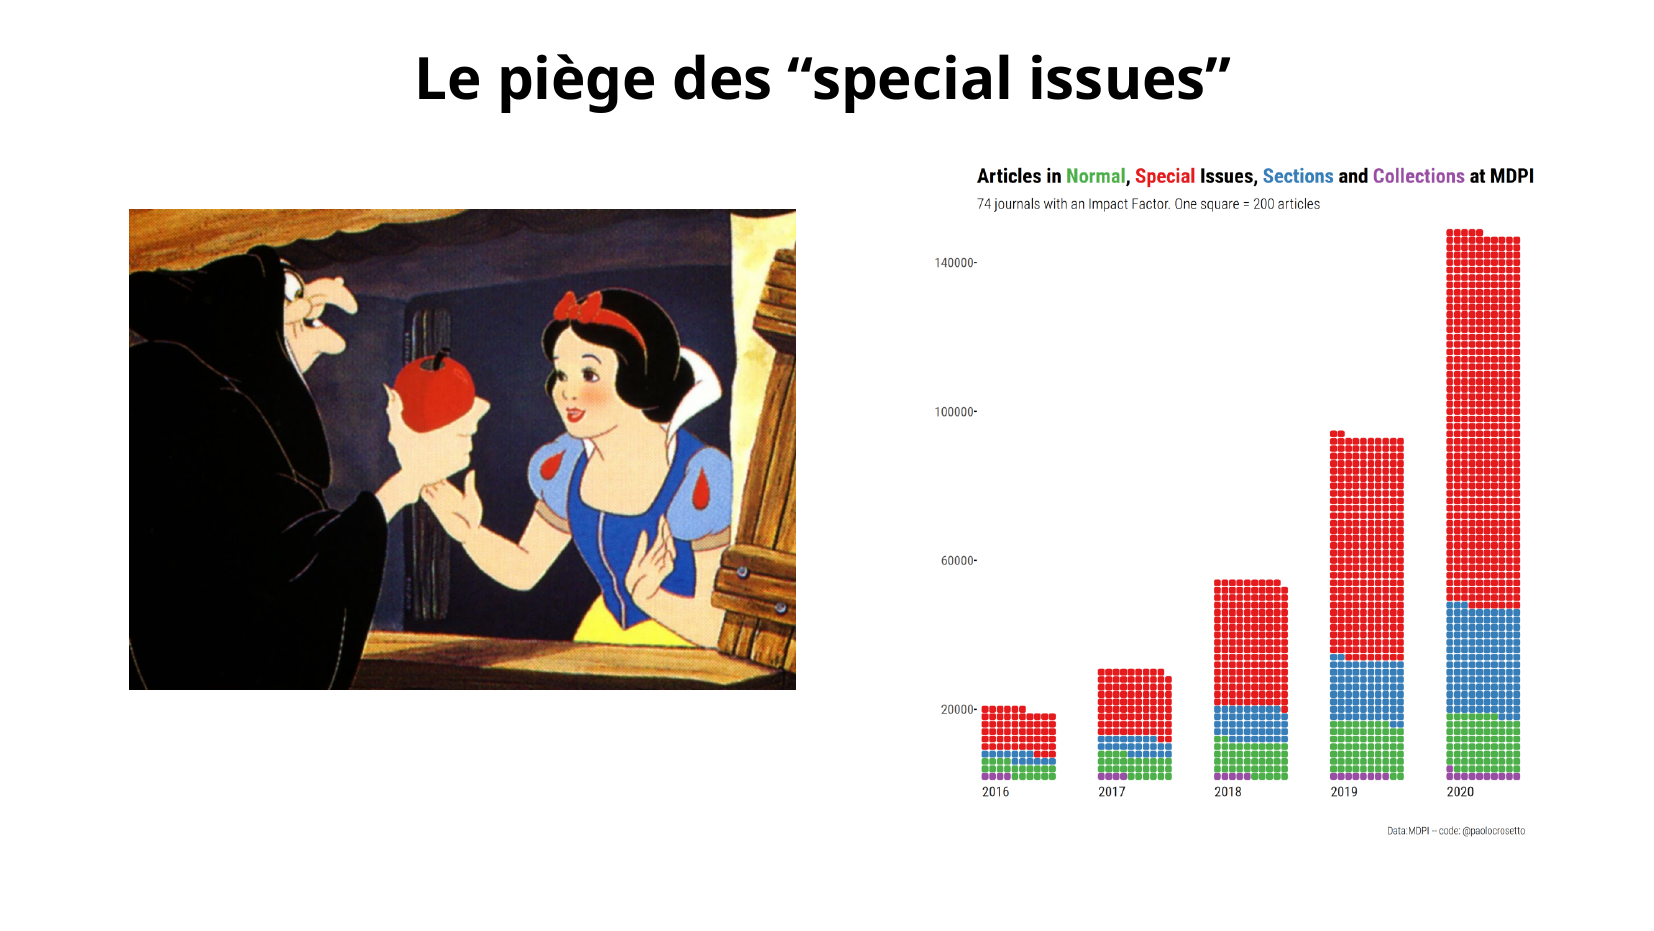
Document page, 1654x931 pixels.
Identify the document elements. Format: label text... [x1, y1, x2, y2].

text_box Le piège des “special issues” [75, 30, 1587, 104]
picture [129, 209, 796, 691]
picture [900, 134, 1583, 871]
